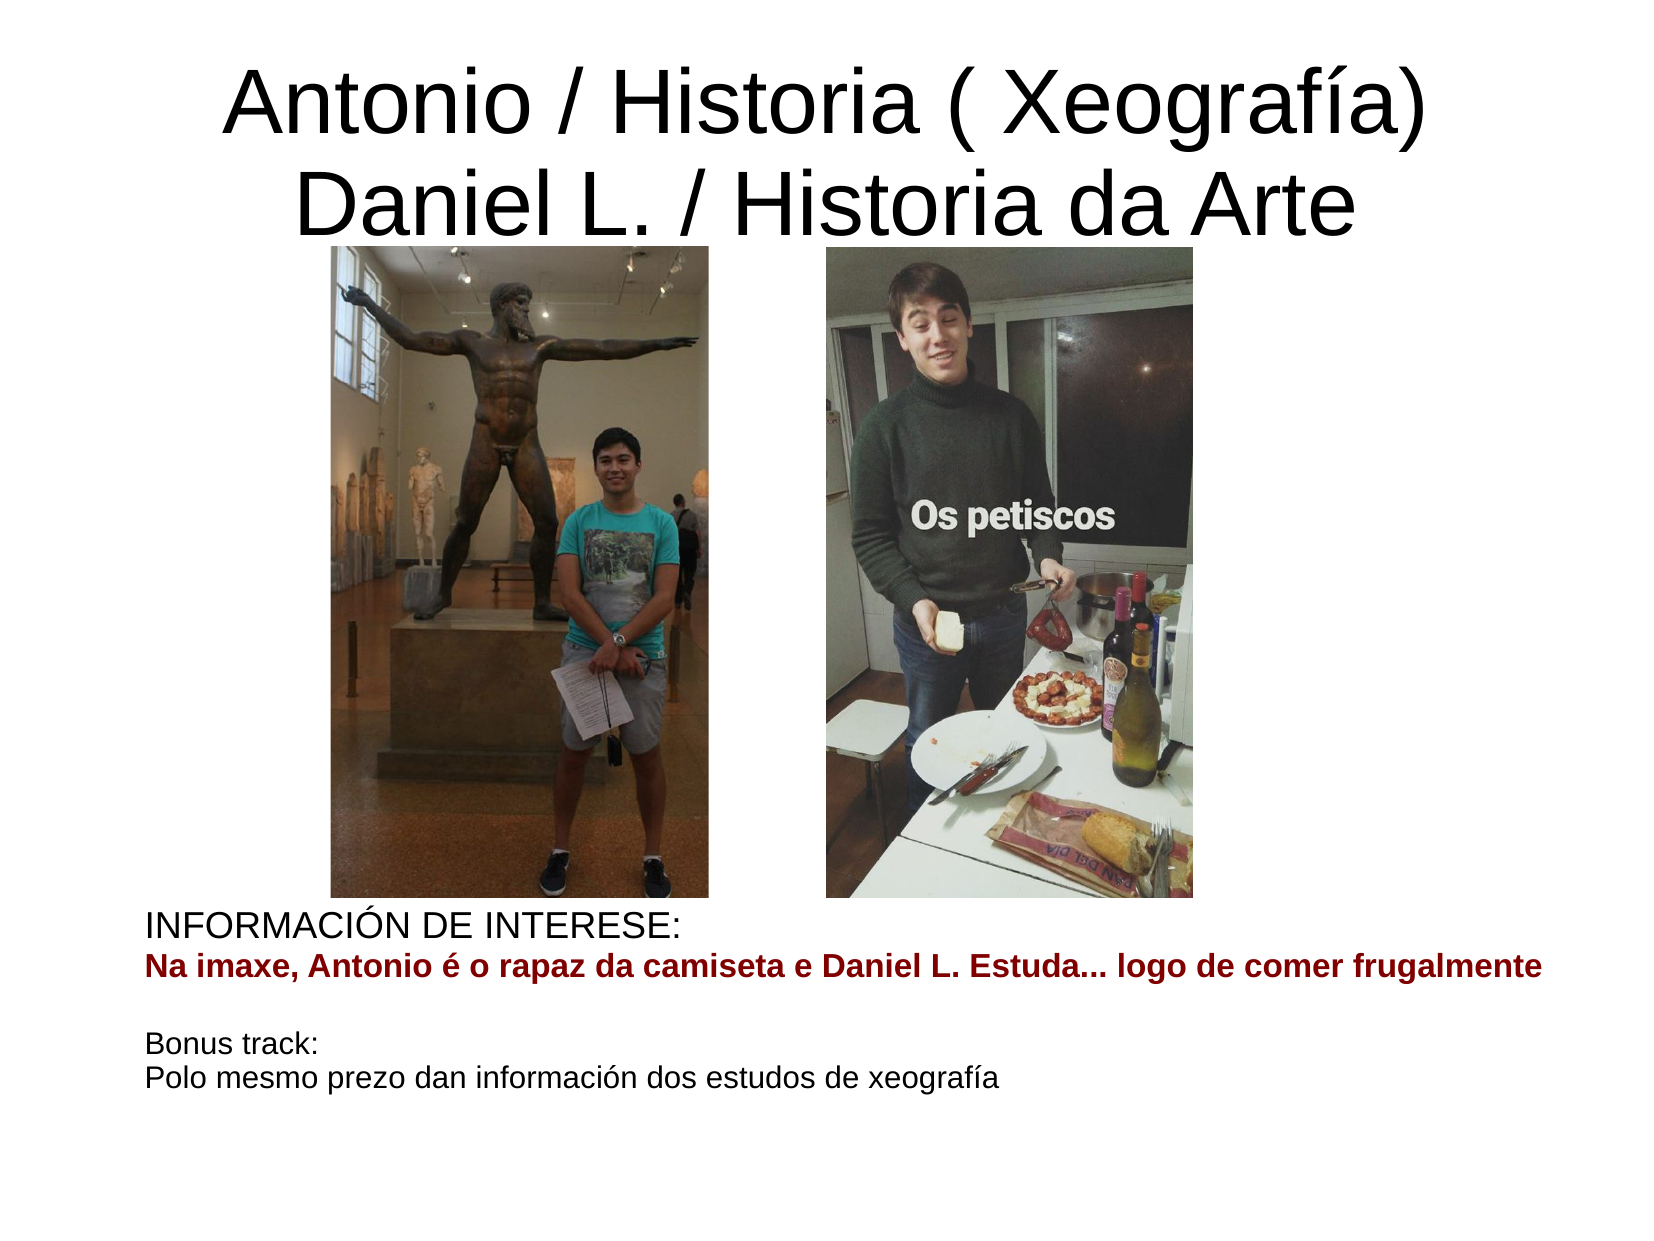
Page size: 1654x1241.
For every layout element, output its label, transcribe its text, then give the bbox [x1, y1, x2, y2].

text_box INFORMACIÓN DE INTERESE: Na imaxe, Antonio é o rapaz da camiseta e Daniel L. Estuda... logo de comer frugalmente Bonus track: Polo mesmo prezo dan información dos estudos de xeografía [129, 897, 1619, 1104]
title Antonio / Historia ( Xeografía) Daniel L. / Historia da Arte [82, 49, 1571, 257]
picture [826, 247, 1193, 898]
picture [330, 246, 709, 898]
